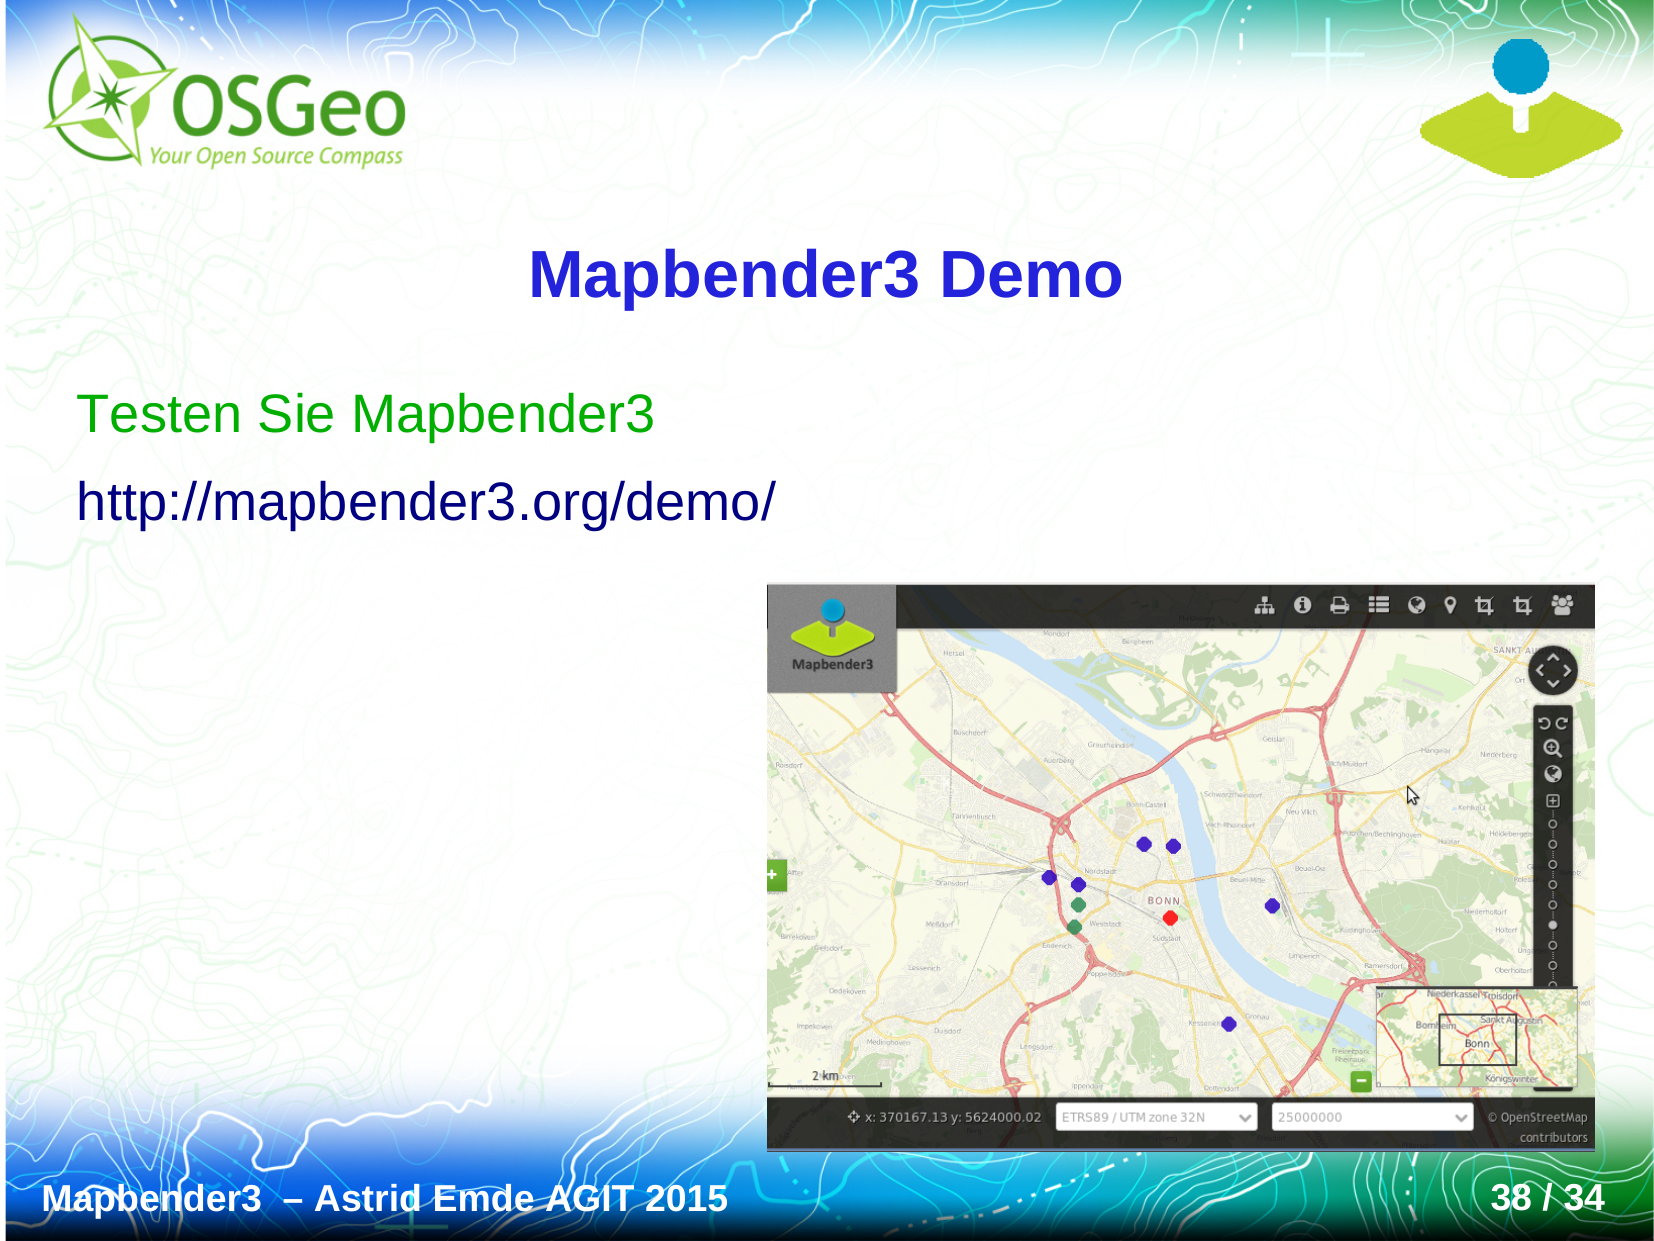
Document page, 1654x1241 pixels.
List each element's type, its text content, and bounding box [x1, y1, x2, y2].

list Testen Sie Mapbender3 http://mapbender3.org/demo/ [76, 383, 803, 1203]
title Mapbender3 Demo [82, 200, 1571, 349]
picture [5, 0, 1654, 1241]
